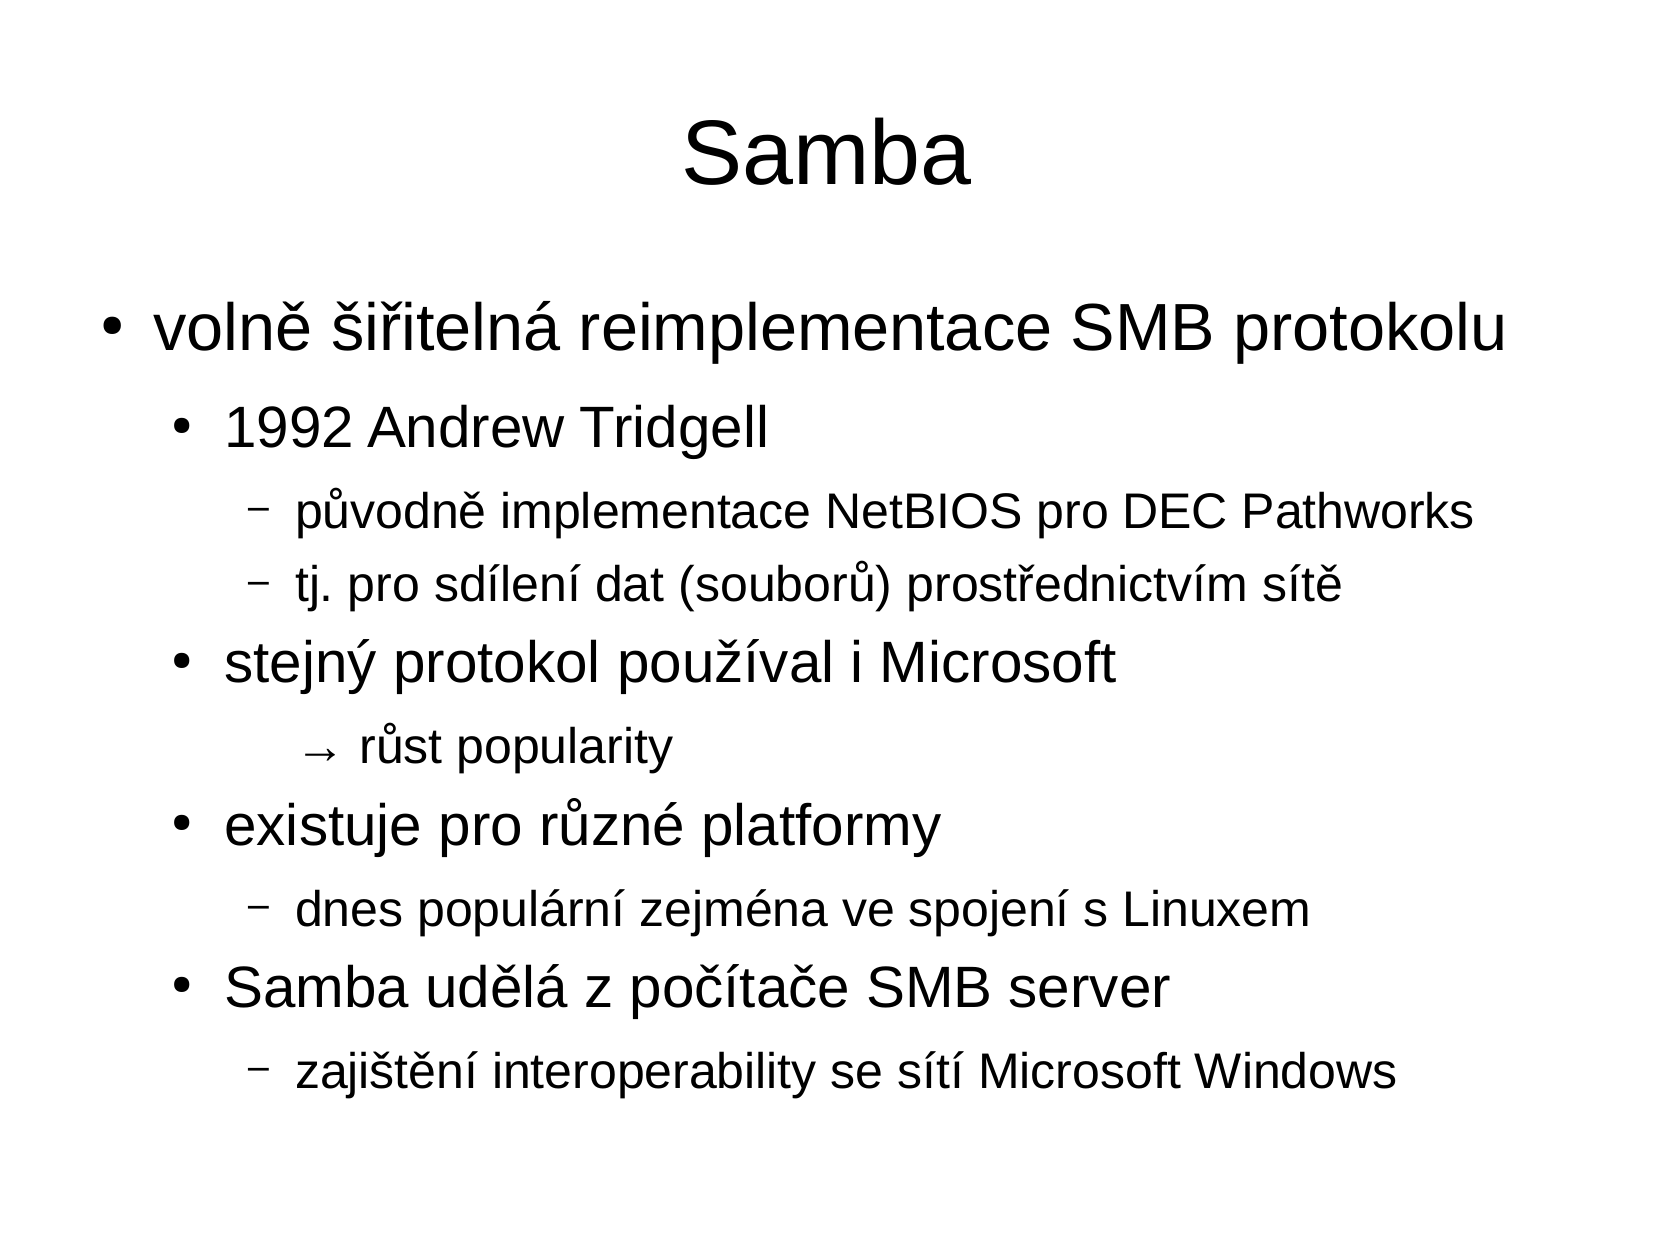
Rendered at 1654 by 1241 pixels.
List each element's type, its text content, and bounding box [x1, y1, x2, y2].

title Samba [82, 49, 1571, 257]
list volně šiřitelná reimplementace SMB protokolu 1992 Andrew Tridgell původně implementace NetBIOS pro DEC Pathworks tj. pro sdílení dat (souborů) prostřednictvím sítě stejný protokol používal i Microsoft → růst popularity existuje pro různé platformy dnes populární zejména ve spojení s Linuxem Samba udělá z počítače SMB server zajištění interoperability se sítí Microsoft Windows [82, 290, 1571, 1109]
